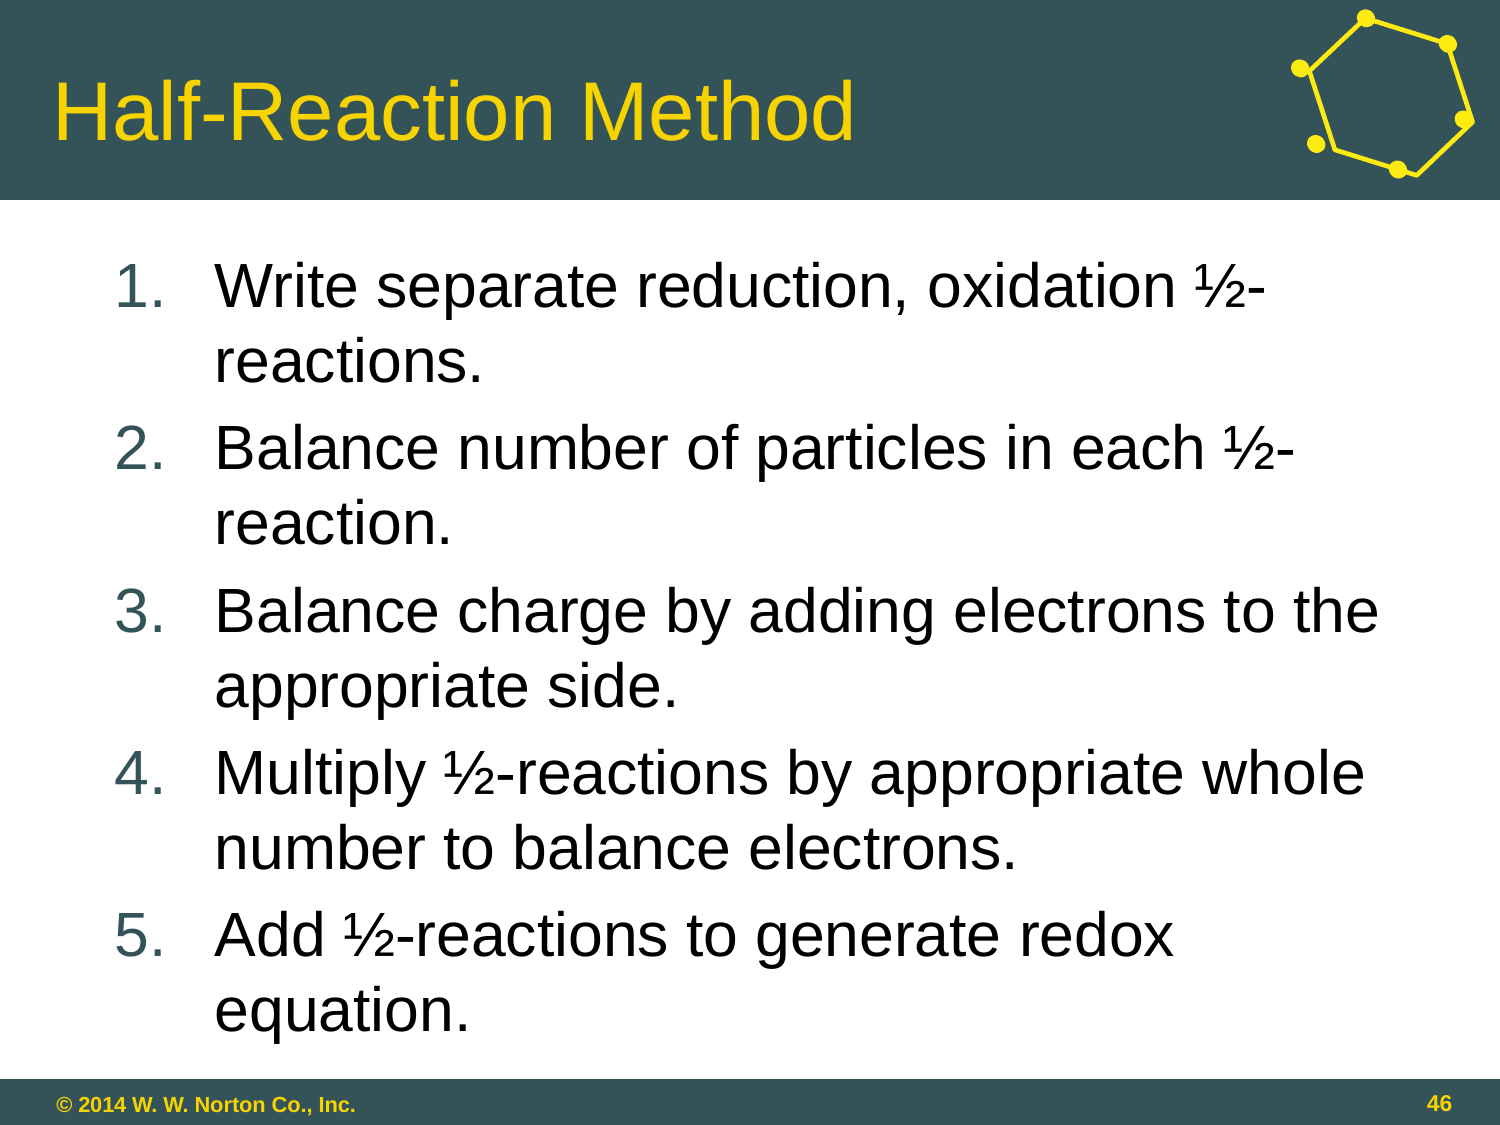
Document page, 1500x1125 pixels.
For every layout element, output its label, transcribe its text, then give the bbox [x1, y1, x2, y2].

slide_number <number> [1408, 1085, 1468, 1120]
title Half-Reaction Method [37, 19, 1118, 195]
list Write separate reduction, oxidation ½-reactions. Balance number of particles in each ½-reaction. Balance charge by adding electrons to the appropriate side. Multiply ½-reactions by appropriate whole number to balance electrons. Add ½-reactions to generate redox equation. [99, 237, 1400, 975]
